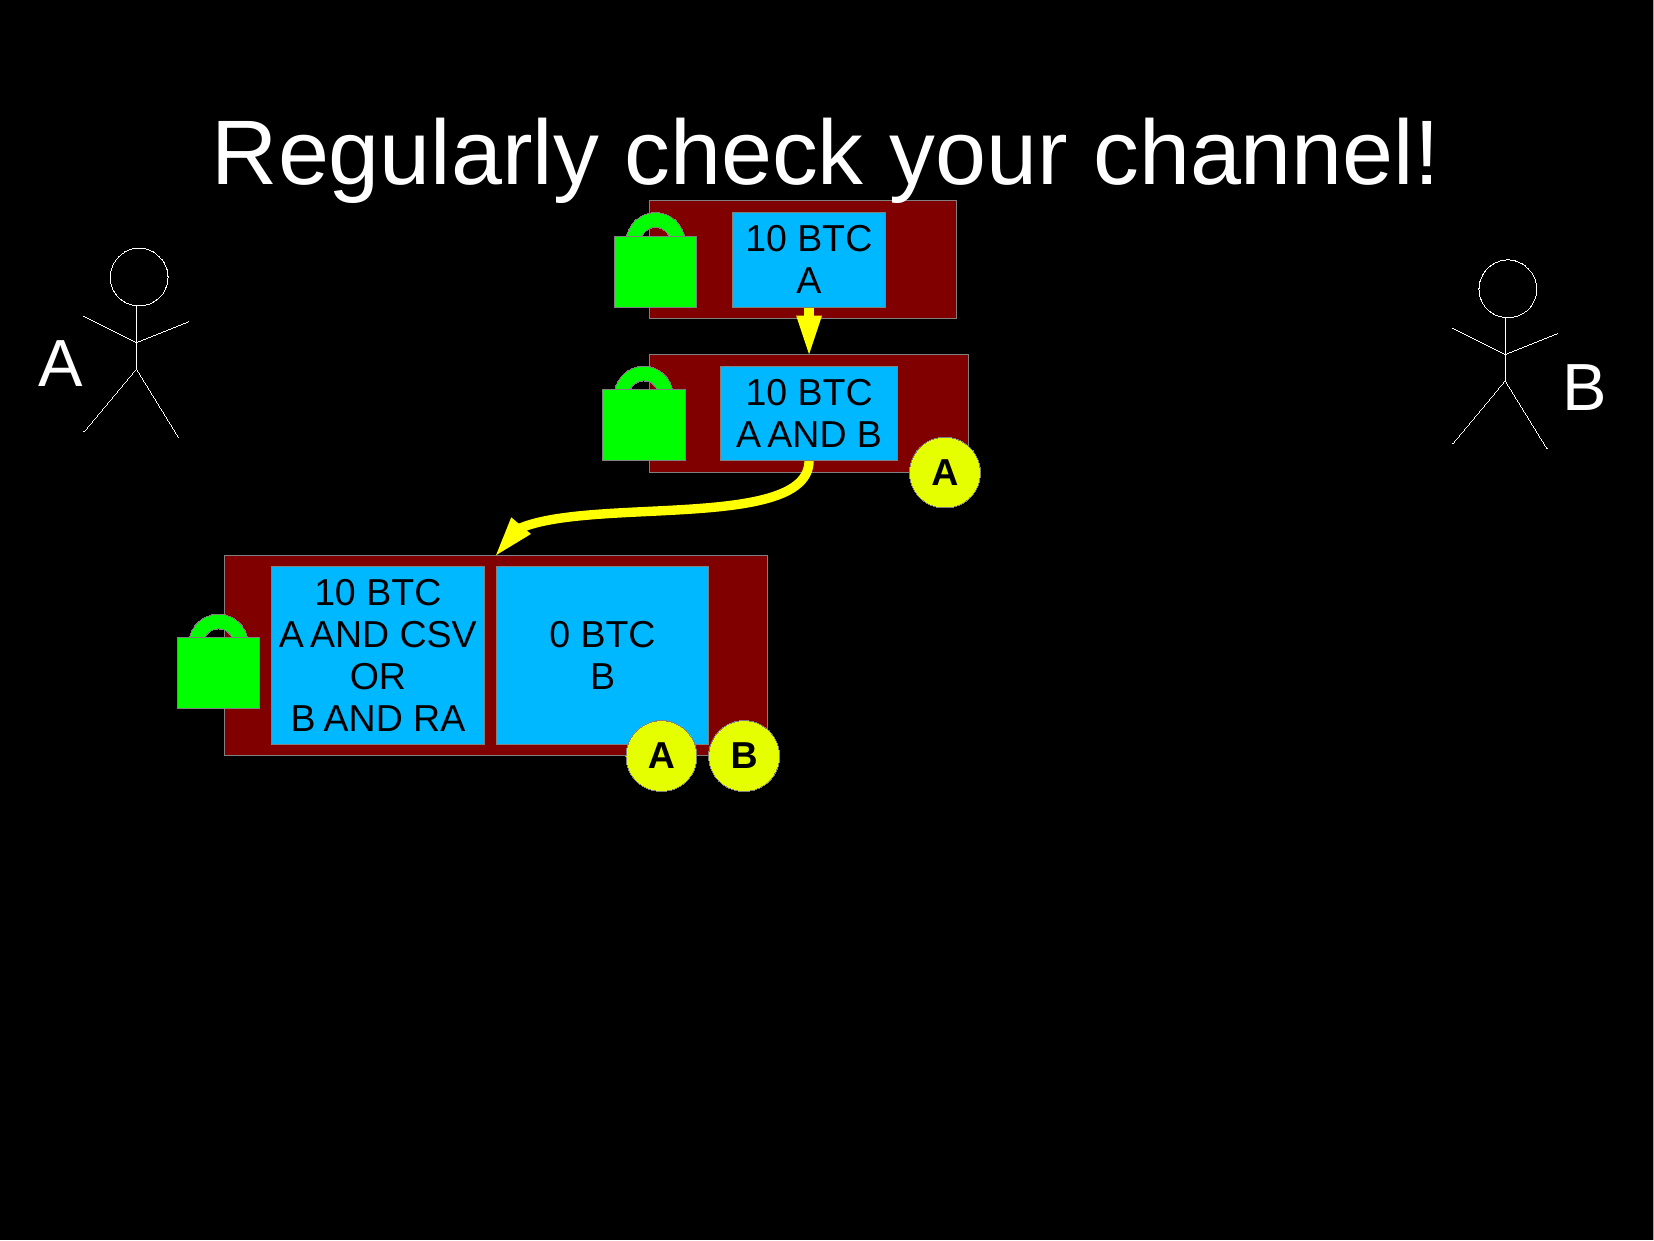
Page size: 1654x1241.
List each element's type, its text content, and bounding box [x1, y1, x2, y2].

text_box [614, 257, 804, 319]
text_box 10 BTC A [732, 257, 886, 308]
text_box [814, 257, 957, 319]
text_box A [625, 720, 697, 792]
text_box B [1547, 342, 1622, 432]
text_box [602, 354, 969, 473]
title Regularly check your channel! [82, 49, 1571, 257]
text_box A [23, 318, 98, 409]
text_box 10 BTC A AND B [720, 366, 898, 461]
text_box B [708, 720, 780, 792]
text_box A [909, 437, 981, 508]
text_box [177, 555, 768, 756]
text_box 0 BTC B [496, 566, 709, 745]
text_box 10 BTC A AND CSV OR B AND RA [271, 566, 485, 745]
